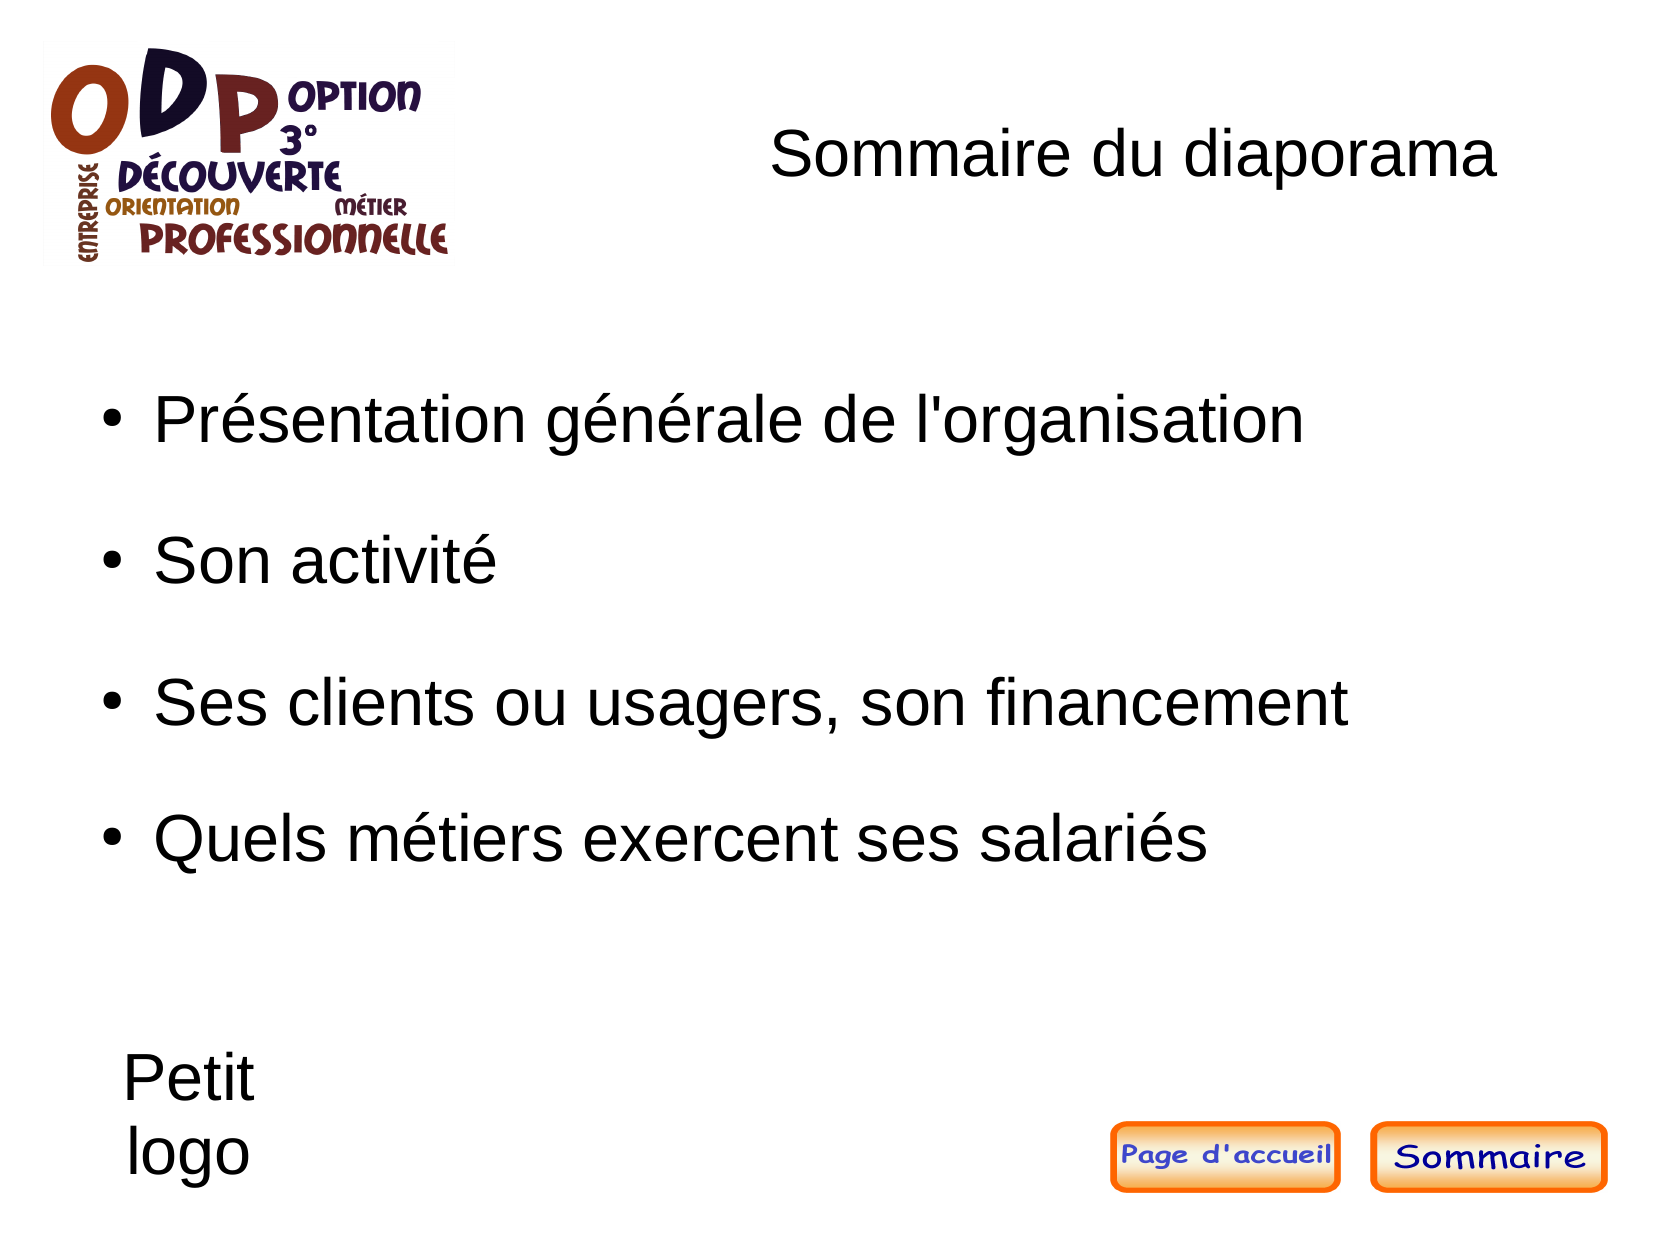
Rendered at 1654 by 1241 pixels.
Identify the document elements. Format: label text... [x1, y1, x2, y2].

picture [1110, 1121, 1341, 1193]
list Ses clients ou usagers, son financement [82, 665, 1571, 741]
text_box Petit logo [82, 1039, 296, 1189]
title Sommaire du diaporama [637, 49, 1630, 257]
list Présentation générale de l'organisation [82, 381, 1571, 457]
picture [43, 41, 455, 266]
picture [1370, 1121, 1608, 1193]
list Quels métiers exercent ses salariés [82, 801, 1571, 880]
list Son activité [82, 523, 1571, 599]
